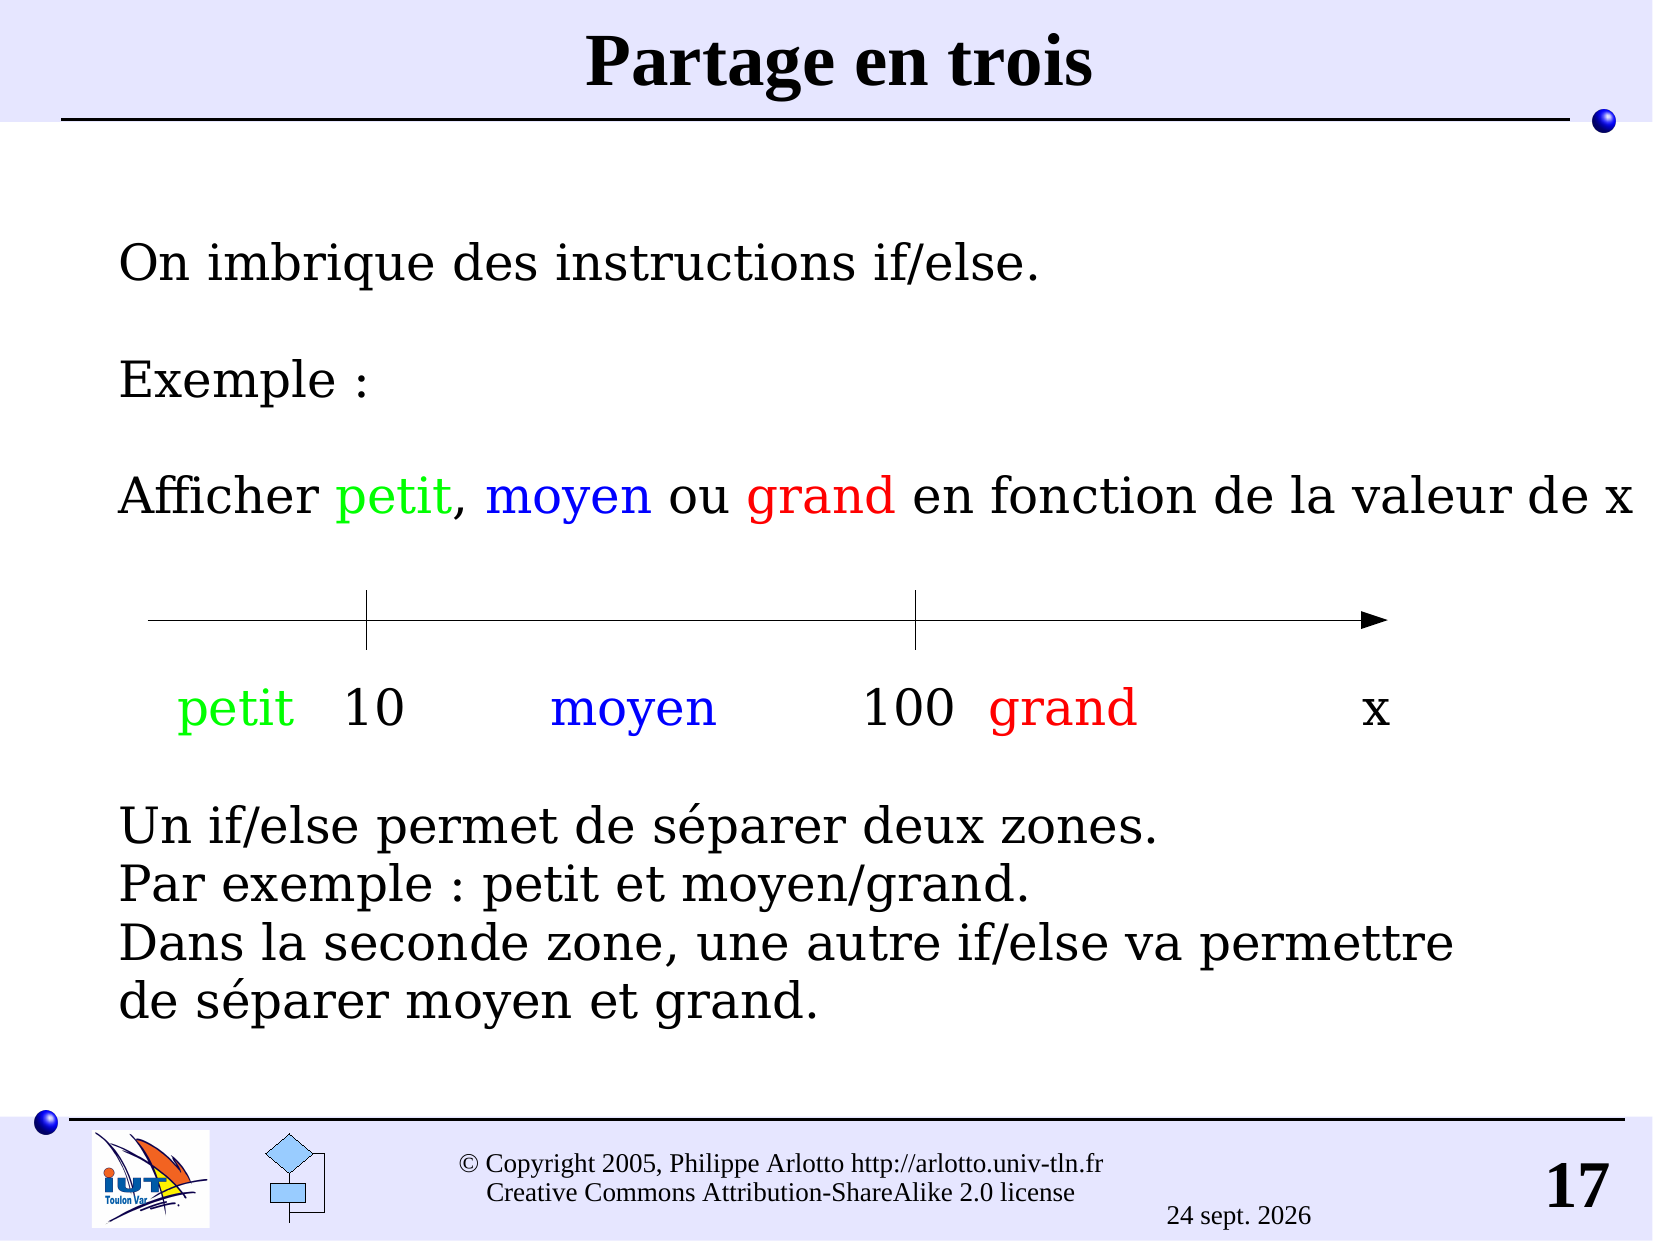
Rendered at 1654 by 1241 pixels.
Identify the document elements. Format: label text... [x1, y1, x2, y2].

text_box petit 10 moyen 100 grand x [177, 679, 1392, 738]
text_box On imbrique des instructions if/else. Exemple : Afficher petit, moyen ou grand en fonction de la valeur de x [118, 234, 1636, 759]
title Partage en trois [95, 11, 1585, 110]
text_box Un if/else permet de séparer deux zones. Par exemple : petit et moyen/grand. Dans la seconde zone, une autre if/else va permettre de séparer moyen et grand. [118, 797, 1457, 1031]
